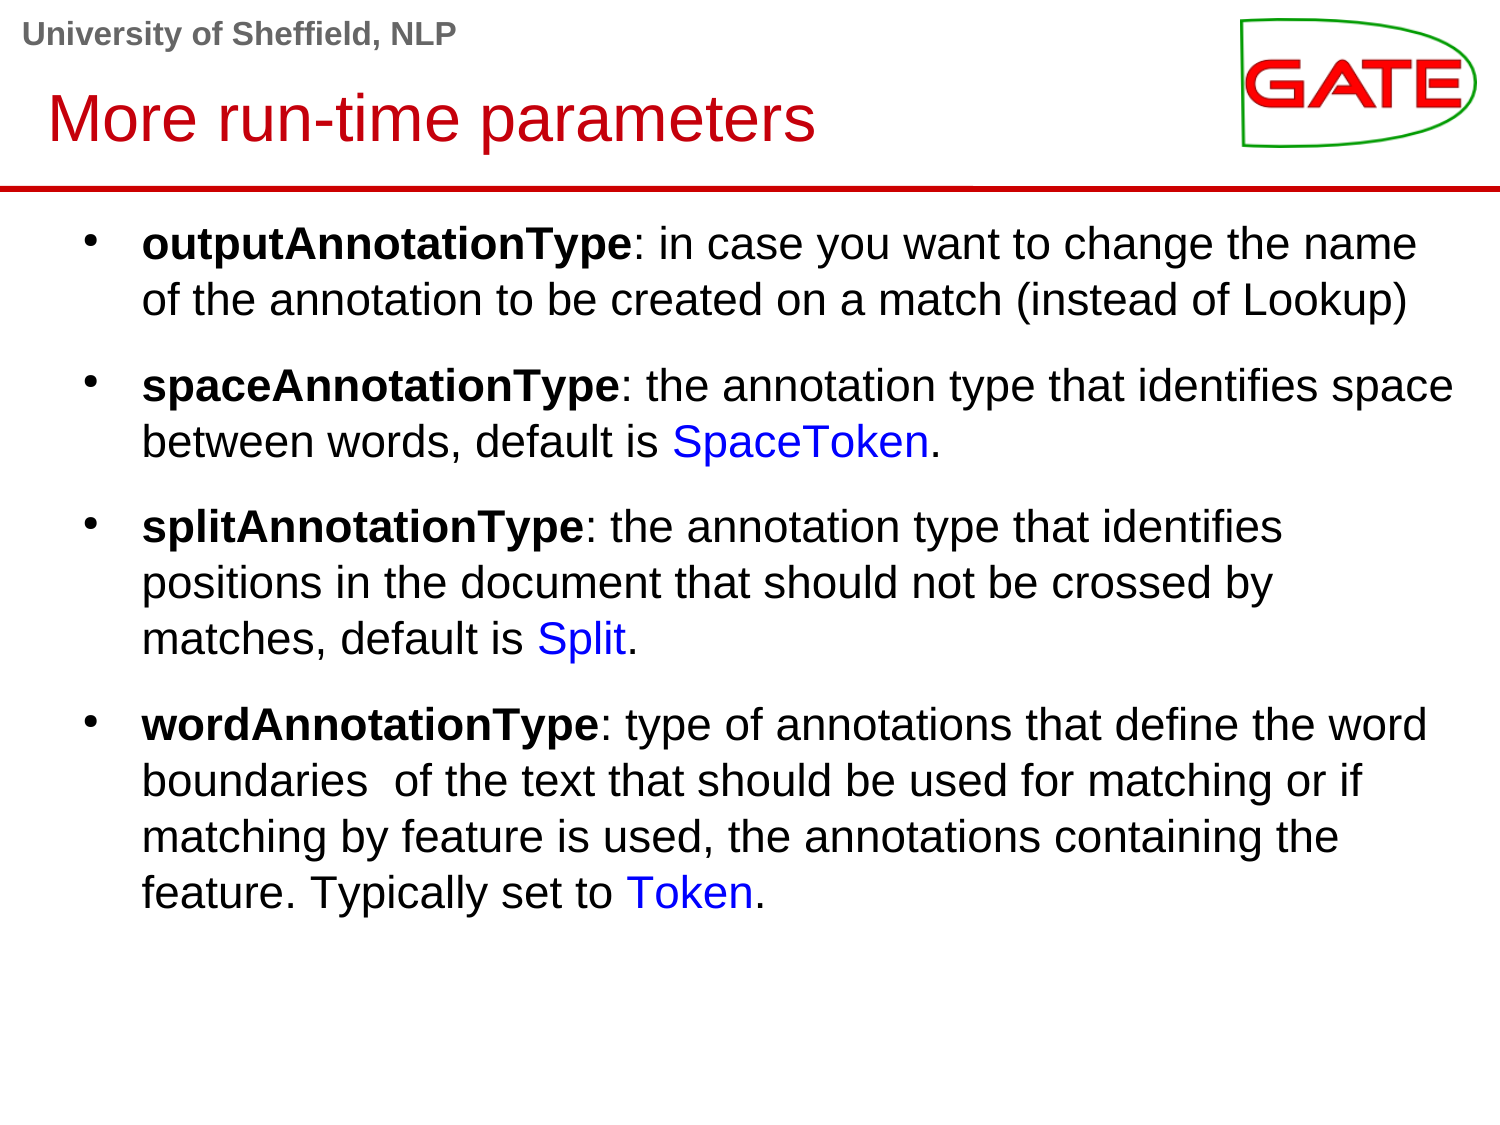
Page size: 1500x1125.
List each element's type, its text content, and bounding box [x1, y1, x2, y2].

list outputAnnotationType: in case you want to change the name of the annotation to be created on a match (instead of Lookup) spaceAnnotationType: the annotation type that identifies space between words, default is SpaceToken. splitAnnotationType: the annotation type that identifies positions in the document that should not be crossed by matches, default is Split. wordAnnotationType: type of annotations that define the word boundaries of the text that should be used for matching or if matching by feature is used, the annotations containing the feature. Typically set to Token. [82, 212, 1465, 1063]
title More run-time parameters [47, 59, 1241, 180]
picture [1240, 18, 1477, 148]
